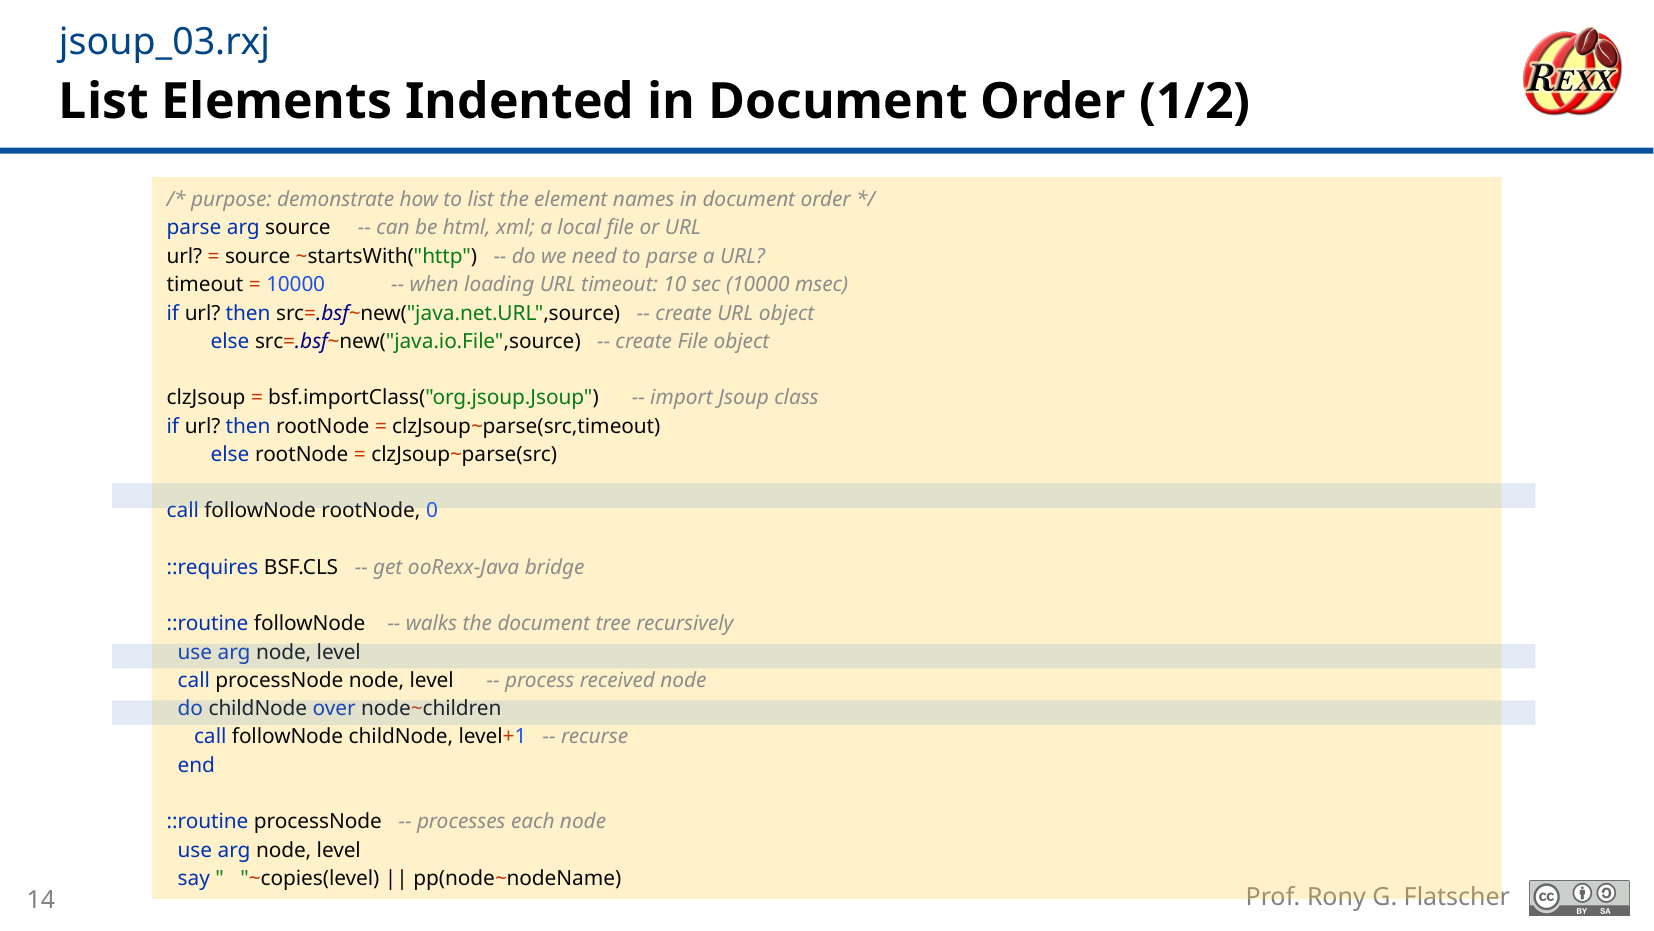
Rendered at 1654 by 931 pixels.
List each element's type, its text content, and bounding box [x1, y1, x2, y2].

text_box [112, 700, 1536, 725]
text_box [112, 643, 1536, 669]
text_box /* purpose: demonstrate how to list the element names in document order */ parse arg source -- can be html, xml; a local file or URL url? = source ~startsWith("http") -- do we need to parse a URL? timeout = 10000 -- when loading URL timeout: 10 sec (10000 msec) if url? then src=.bsf~new("java.net.URL",source) -- create URL object else src=.bsf~new("java.io.File",source) -- create File object clzJsoup = bsf.importClass("org.jsoup.Jsoup") -- import Jsoup class if url? then rootNode = clzJsoup~parse(src,timeout) else rootNode = clzJsoup~parse(src) call followNode rootNode, 0 ::requires BSF.CLS -- get ooRexx-Java bridge ::routine followNode -- walks the document tree recursively use arg node, level call processNode node, level -- process received node do childNode over node~children call followNode childNode, level+1 -- recurse end ::routine processNode -- processes each node use arg node, level say " "~copies(level) || pp(node~nodeName) [151, 725, 1502, 894]
text_box /* purpose: demonstrate how to list the element names in document order */ parse arg source -- can be html, xml; a local file or URL url? = source ~startsWith("http") -- do we need to parse a URL? timeout = 10000 -- when loading URL timeout: 10 sec (10000 msec) if url? then src=.bsf~new("java.net.URL",source) -- create URL object else src=.bsf~new("java.io.File",source) -- create File object clzJsoup = bsf.importClass("org.jsoup.Jsoup") -- import Jsoup class if url? then rootNode = clzJsoup~parse(src,timeout) else rootNode = clzJsoup~parse(src) call followNode rootNode, 0 ::requires BSF.CLS -- get ooRexx-Java bridge ::routine followNode -- walks the document tree recursively use arg node, level call processNode node, level -- process received node do childNode over node~children call followNode childNode, level+1 -- recurse end ::routine processNode -- processes each node use arg node, level say " "~copies(level) || pp(node~nodeName) [151, 508, 1502, 643]
text_box [112, 483, 1536, 508]
text_box /* purpose: demonstrate how to list the element names in document order */ parse arg source -- can be html, xml; a local file or URL url? = source ~startsWith("http") -- do we need to parse a URL? timeout = 10000 -- when loading URL timeout: 10 sec (10000 msec) if url? then src=.bsf~new("java.net.URL",source) -- create URL object else src=.bsf~new("java.io.File",source) -- create File object clzJsoup = bsf.importClass("org.jsoup.Jsoup") -- import Jsoup class if url? then rootNode = clzJsoup~parse(src,timeout) else rootNode = clzJsoup~parse(src) call followNode rootNode, 0 ::requires BSF.CLS -- get ooRexx-Java bridge ::routine followNode -- walks the document tree recursively use arg node, level call processNode node, level -- process received node do childNode over node~children call followNode childNode, level+1 -- recurse end ::routine processNode -- processes each node use arg node, level say " "~copies(level) || pp(node~nodeName) [151, 669, 1502, 700]
title jsoup_03.rxj List Elements Indented in Document Order (1/2) [0, 0, 1625, 148]
text_box /* purpose: demonstrate how to list the element names in document order */ parse arg source -- can be html, xml; a local file or URL url? = source ~startsWith("http") -- do we need to parse a URL? timeout = 10000 -- when loading URL timeout: 10 sec (10000 msec) if url? then src=.bsf~new("java.net.URL",source) -- create URL object else src=.bsf~new("java.io.File",source) -- create File object clzJsoup = bsf.importClass("org.jsoup.Jsoup") -- import Jsoup class if url? then rootNode = clzJsoup~parse(src,timeout) else rootNode = clzJsoup~parse(src) call followNode rootNode, 0 ::requires BSF.CLS -- get ooRexx-Java bridge ::routine followNode -- walks the document tree recursively use arg node, level call processNode node, level -- process received node do childNode over node~children call followNode childNode, level+1 -- recurse end ::routine processNode -- processes each node use arg node, level say " "~copies(level) || pp(node~nodeName) [151, 177, 1502, 483]
